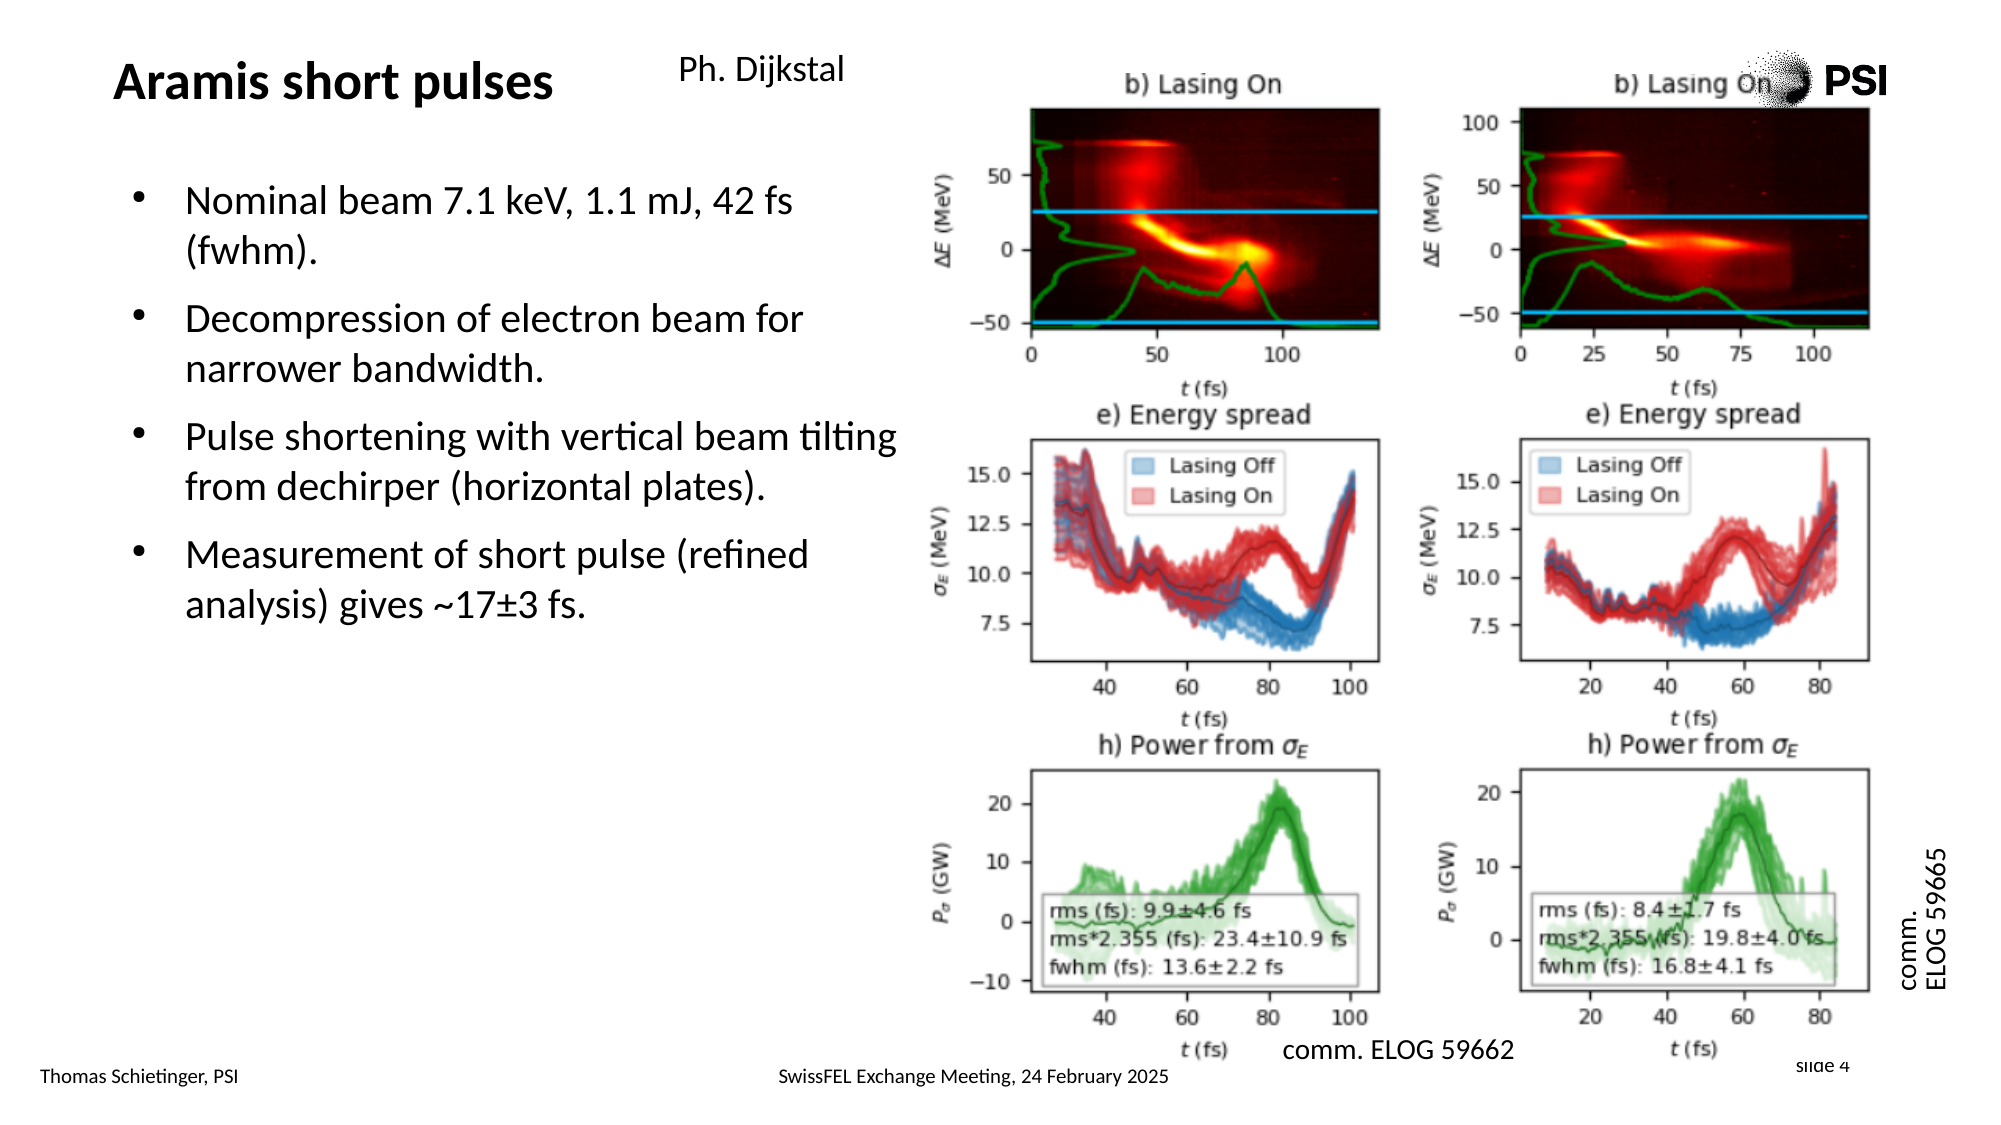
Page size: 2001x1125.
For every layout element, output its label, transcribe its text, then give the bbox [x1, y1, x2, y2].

list Nominal beam 7.1 keV, 1.1 mJ, 42 fs (fwhm). Decompression of electron beam for narrower bandwidth. Pulse shortening with vertical beam tilting from dechirper (horizontal plates). Measurement of short pulse (refined analysis) gives ~17±3 fs. [114, 172, 903, 1027]
text_box Ph. Dijkstal [663, 45, 861, 99]
text_box comm. ELOG 59662 [1267, 1030, 1531, 1075]
title Aramis short pulses [114, 45, 1585, 118]
text_box comm. ELOG 59665 [1886, 743, 1961, 1007]
picture [924, 50, 1908, 1063]
